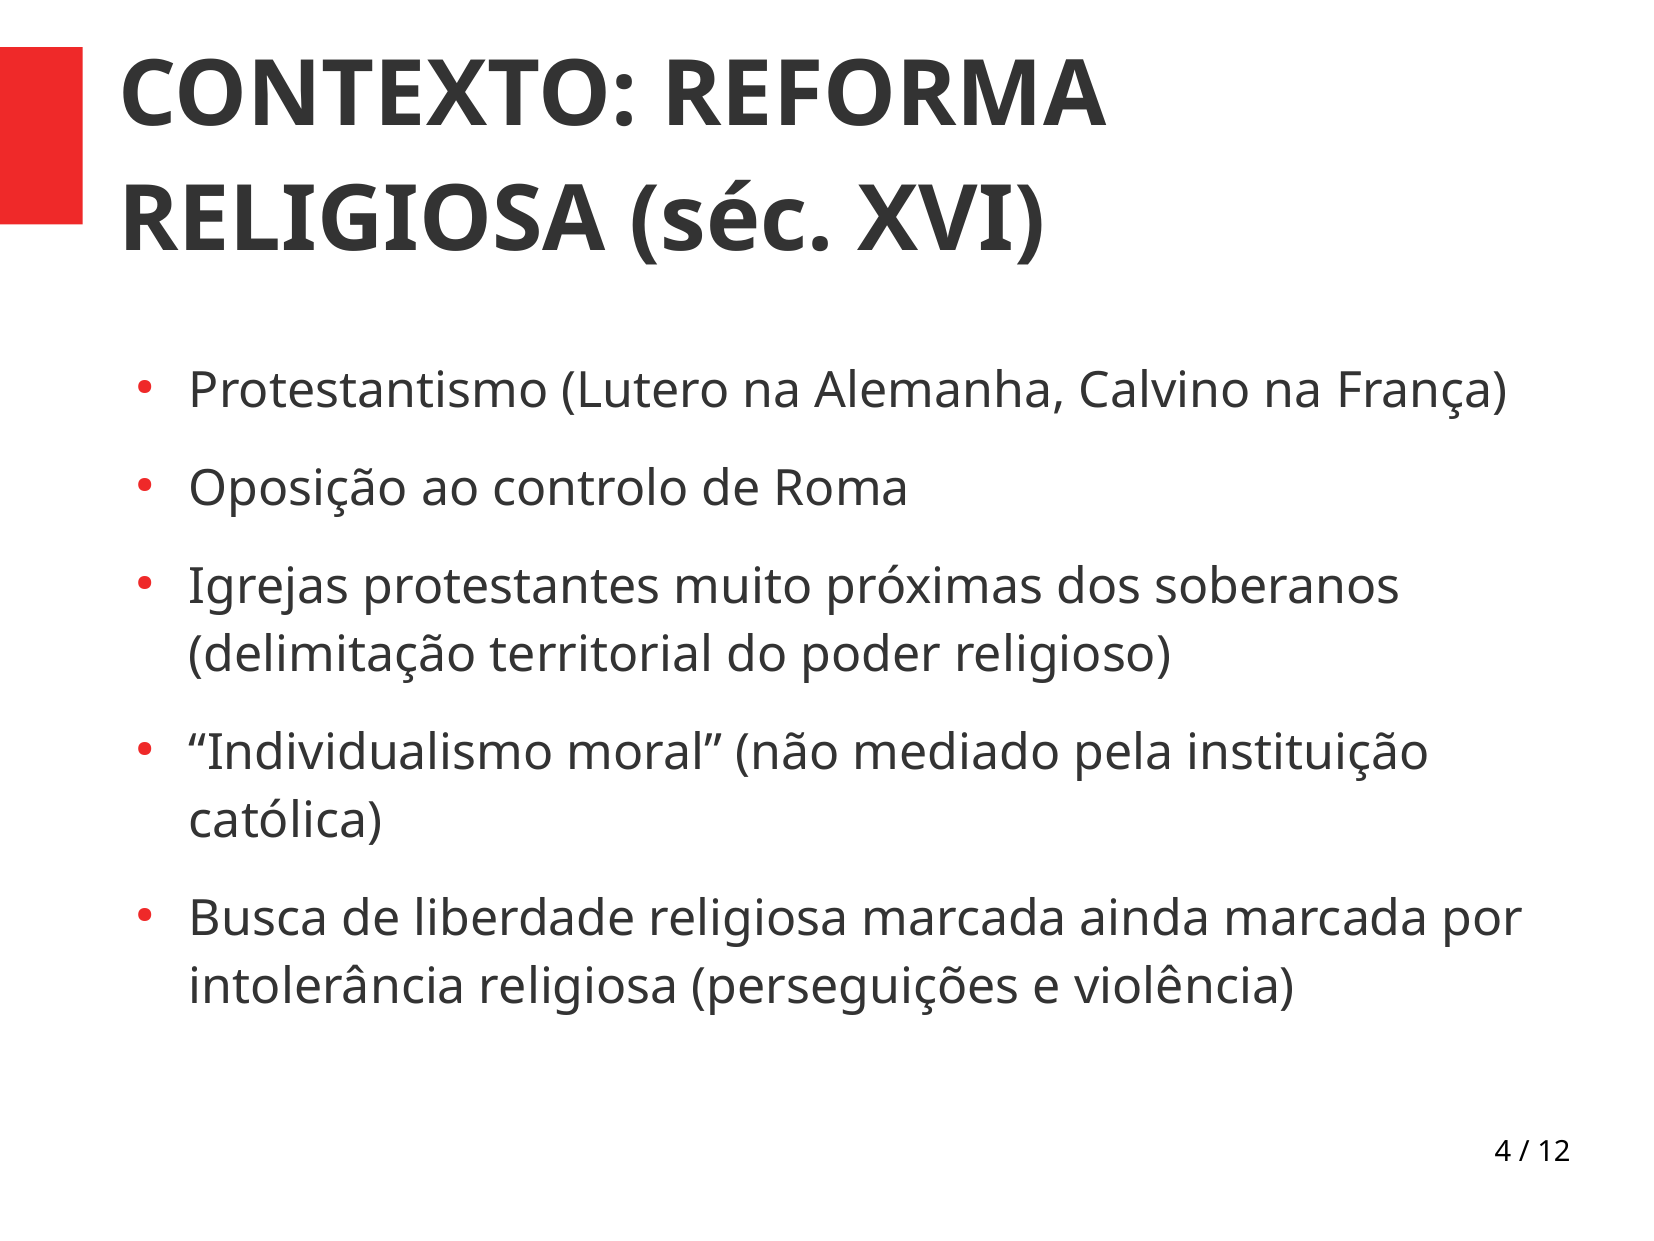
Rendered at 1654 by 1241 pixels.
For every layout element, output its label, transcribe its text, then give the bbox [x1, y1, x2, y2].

list Protestantismo (Lutero na Alemanha, Calvino na França) Oposição ao controlo de Roma Igrejas protestantes muito próximas dos soberanos (delimitação territorial do poder religioso) “Individualismo moral” (não mediado pela instituição católica) Busca de liberdade religiosa marcada ainda marcada por intolerância religiosa (perseguições e violência) [118, 354, 1536, 1074]
title CONTEXTO: REFORMA RELIGIOSA (séc. XVI) [118, 45, 1571, 260]
